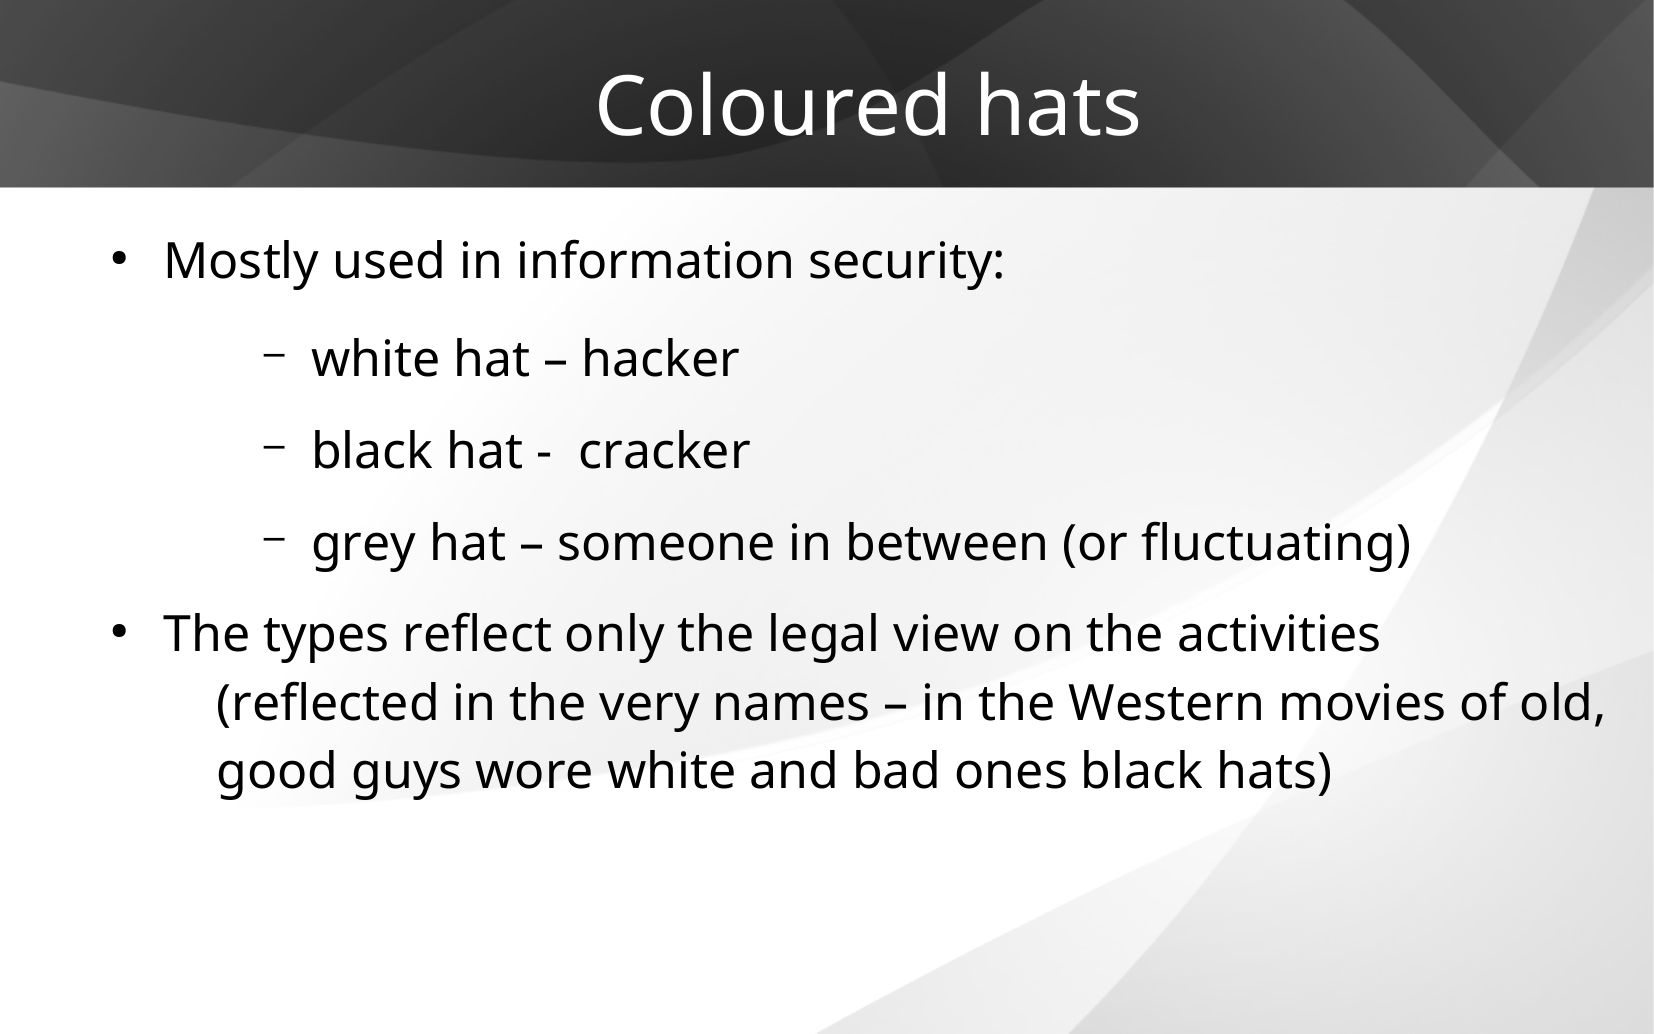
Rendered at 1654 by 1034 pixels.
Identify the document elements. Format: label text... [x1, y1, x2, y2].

picture [0, 0, 1654, 1034]
title Coloured hats [124, 0, 1613, 208]
list Mostly used in information security: white hat – hacker black hat - cracker grey hat – someone in between (or fluctuating) The types reflect only the legal view on the activities (reflected in the very names – in the Western movies of old, good guys wore white and bad ones black hats) [75, 225, 1613, 1013]
